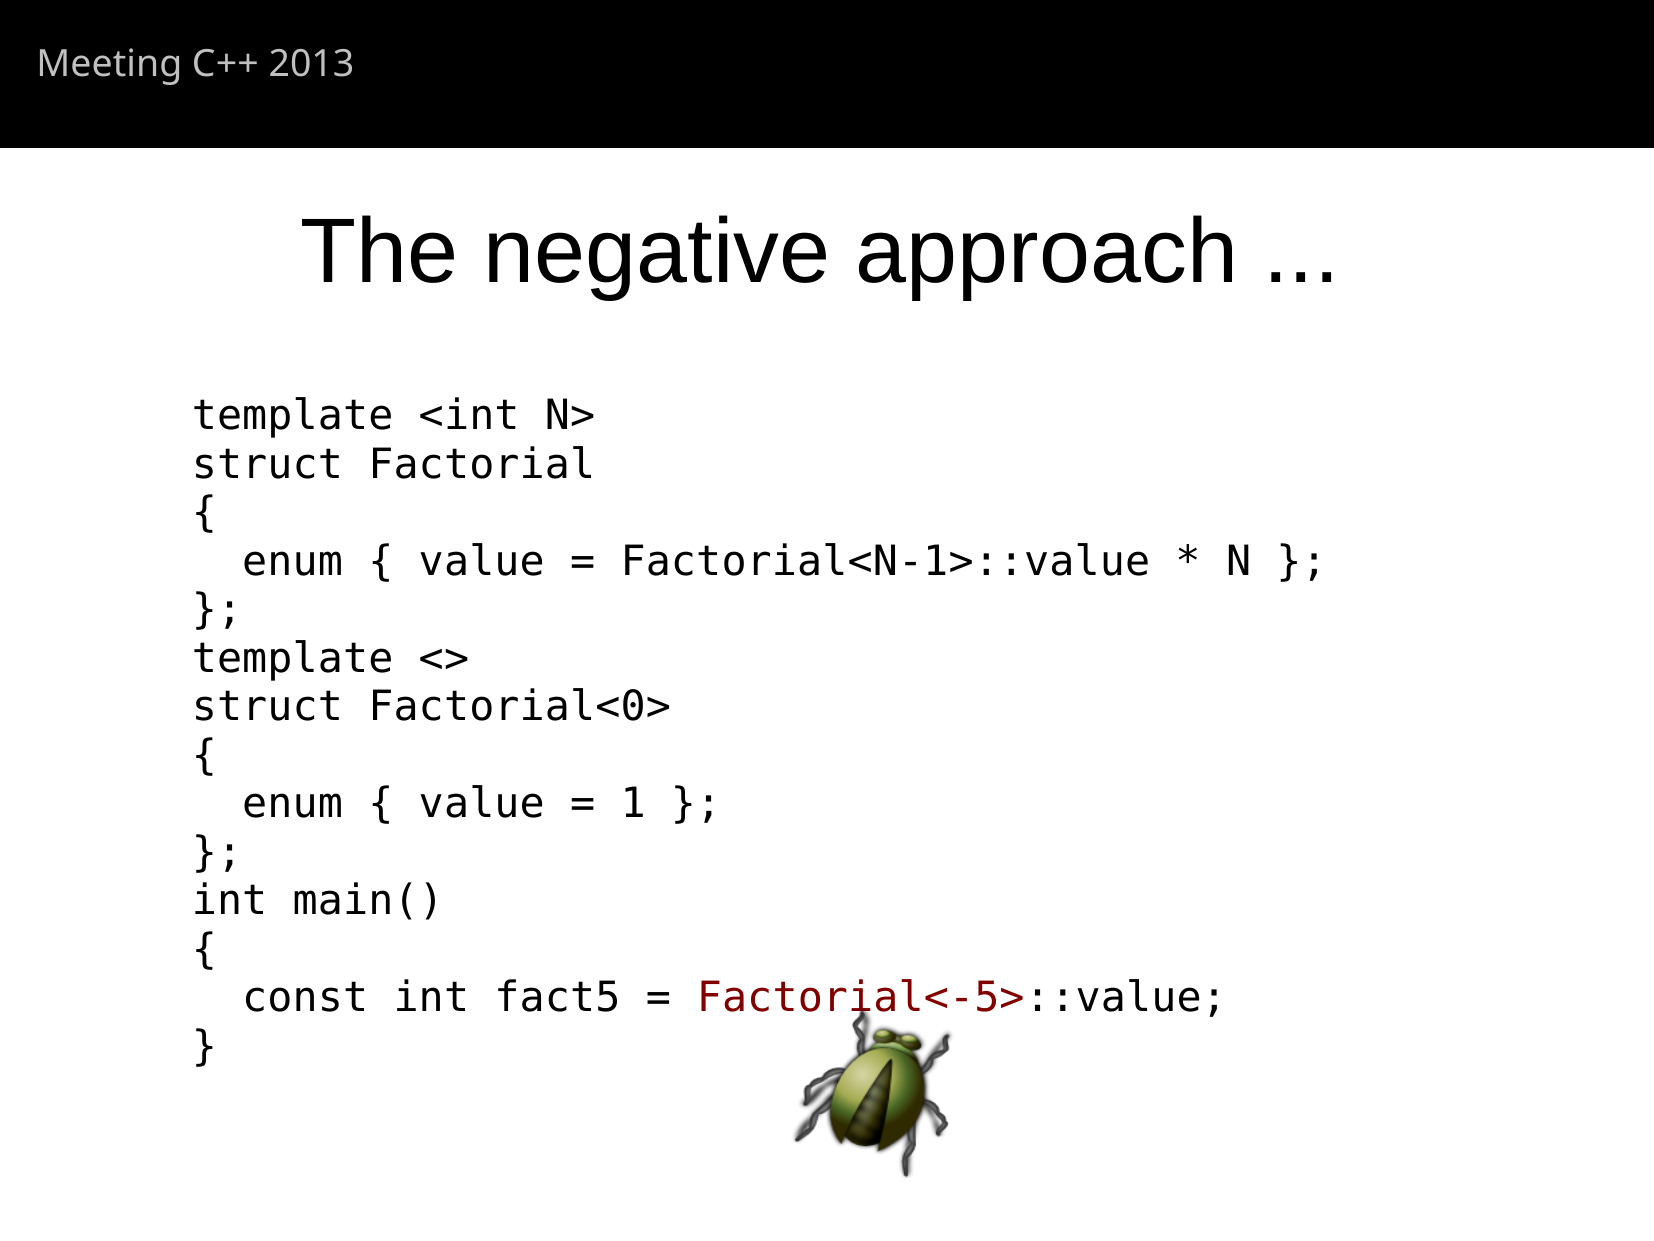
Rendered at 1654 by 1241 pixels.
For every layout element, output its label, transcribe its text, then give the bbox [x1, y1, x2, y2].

text_box template <int N> struct Factorial { enum { value = Factorial<N-1>::value * N }; }; template <> struct Factorial<0> { enum { value = 1 }; }; int main() { const int fact5 = Factorial<-5>::value; } [177, 383, 1344, 1078]
picture [774, 1003, 975, 1182]
title The negative approach ... [76, 147, 1565, 355]
